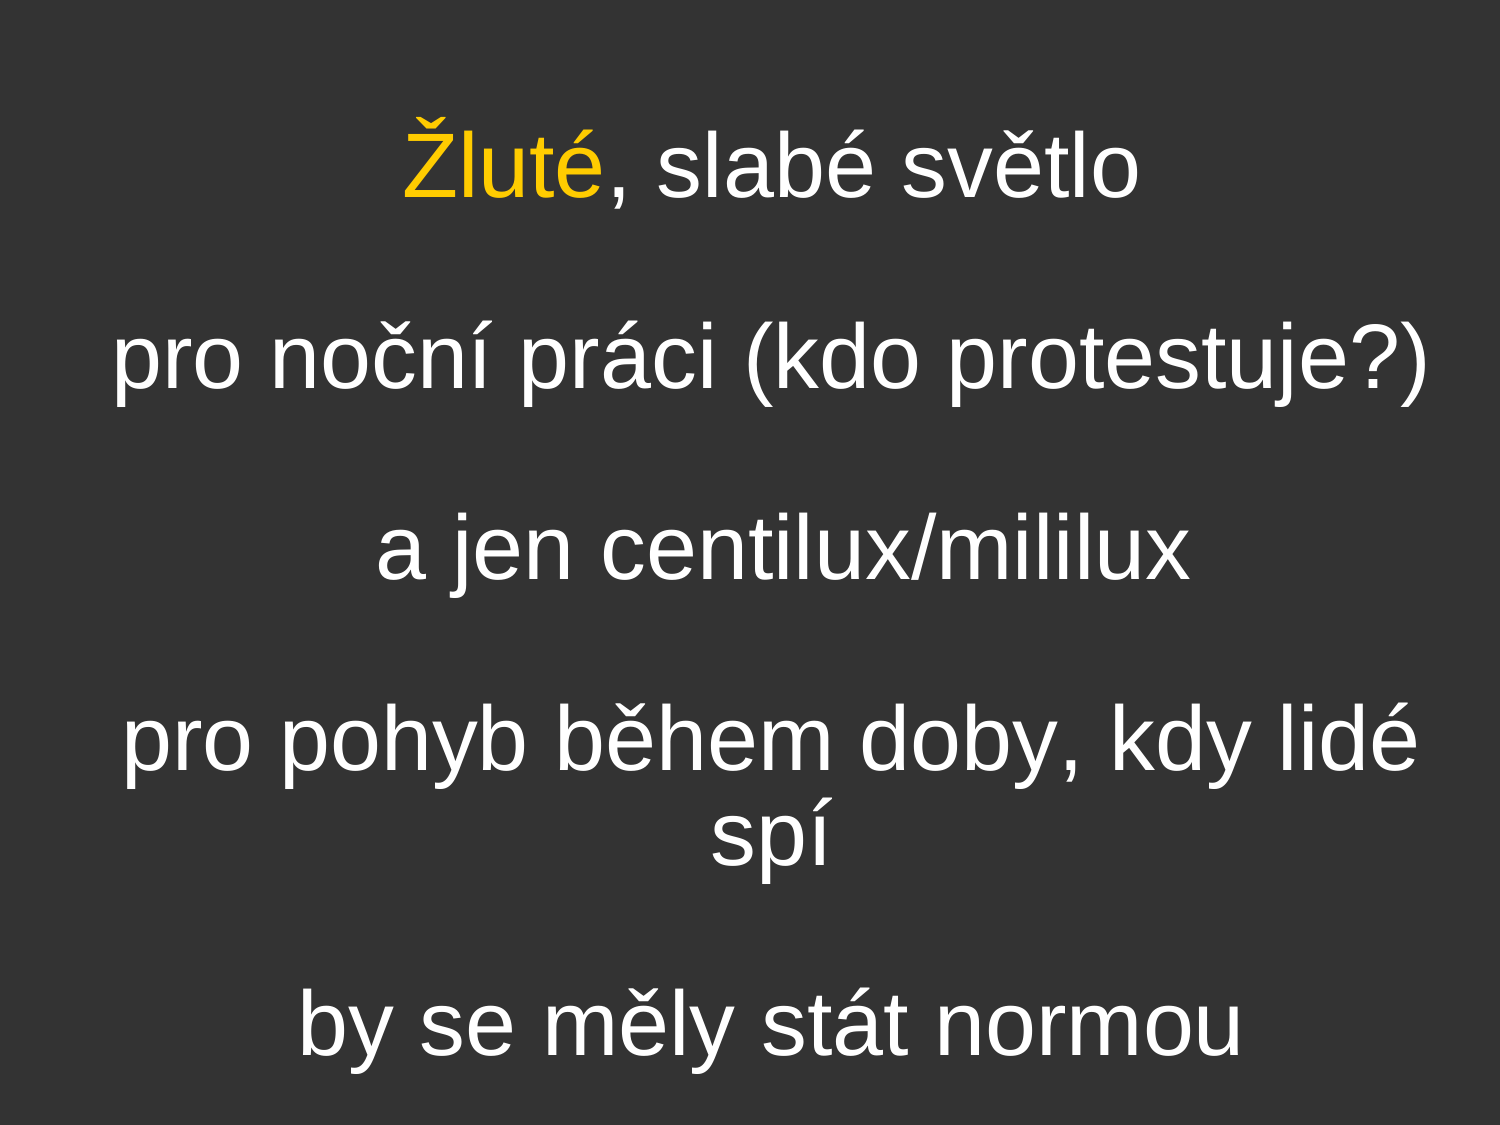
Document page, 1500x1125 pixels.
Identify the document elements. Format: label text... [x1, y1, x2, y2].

title Žluté, slabé světlo pro noční práci (kdo protestuje?) a jen centilux/mililux pro pohyb během doby, kdy lidé spí by se měly stát normou [97, 118, 1447, 1079]
